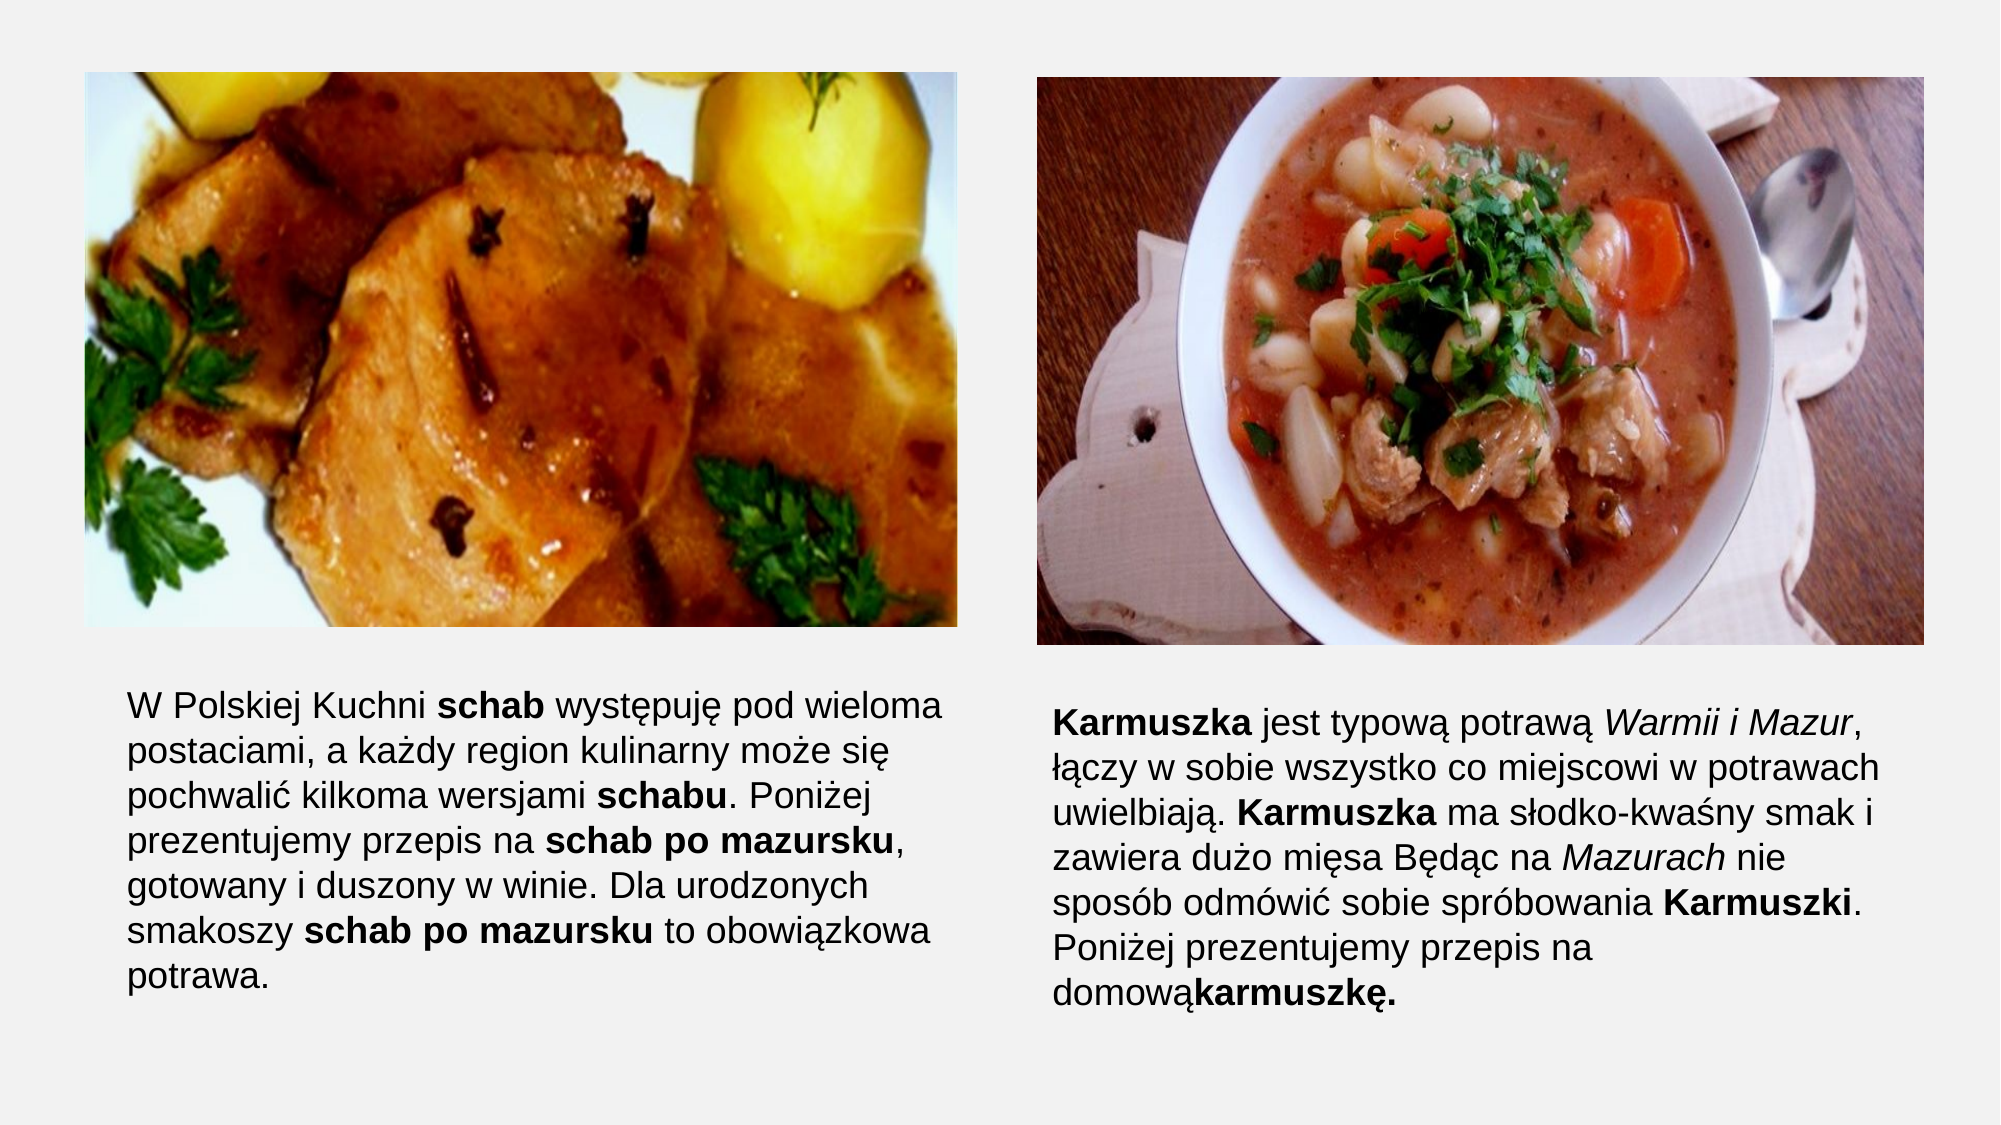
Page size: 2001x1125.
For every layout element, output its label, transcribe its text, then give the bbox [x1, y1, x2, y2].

picture [1037, 77, 1924, 645]
text_box Karmuszka jest typową potrawą Warmii i Mazur, łączy w sobie wszystko co miejscowi w potrawach uwielbiają. Karmuszka ma słodko-kwaśny smak i zawiera dużo mięsa Będąc na Mazurach nie sposób odmówić sobie spróbowania Karmuszki. Poniżej prezentujemy przepis na domowąkarmuszkę. [1037, 690, 1911, 1021]
text_box W Polskiej Kuchni schab występuję pod wieloma postaciami, a każdy region kulinarny może się pochwalić kilkoma wersjami schabu. Poniżej prezentujemy przepis na schab po mazursku, gotowany i duszony w winie. Dla urodzonych smakoszy schab po mazursku to obowiązkowa potrawa. [112, 673, 958, 1003]
picture [84, 72, 958, 627]
